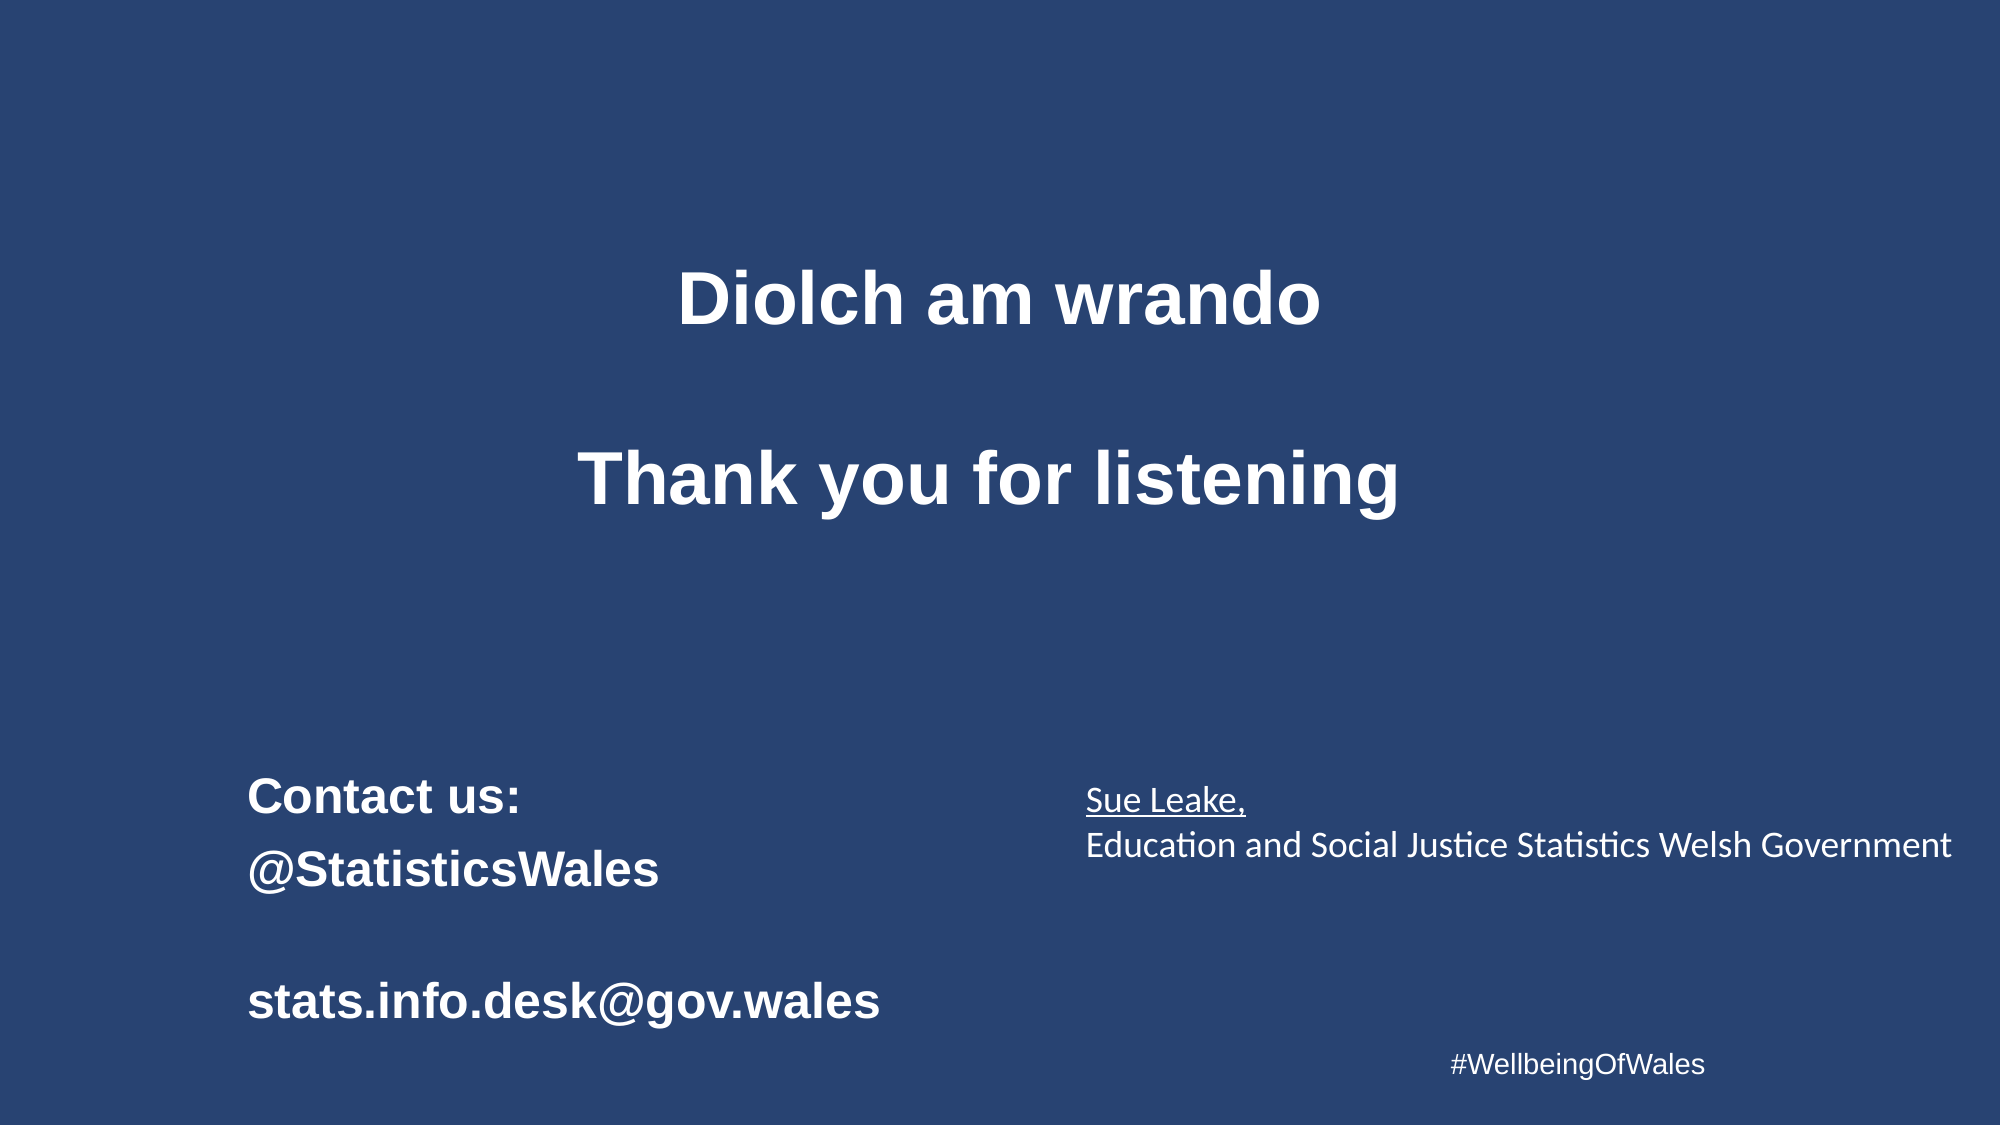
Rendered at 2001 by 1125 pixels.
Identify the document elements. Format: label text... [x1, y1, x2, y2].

title Diolch am wrando Thank you for listening [267, 62, 1733, 532]
text_box Contact us: @StatisticsWales stats.info.desk@gov.wales [232, 756, 1602, 1109]
text_box #WellbeingOfWales [1435, 1037, 1733, 1089]
text_box Sue Leake, Education and Social Justice Statistics Welsh Government [1070, 767, 1981, 874]
